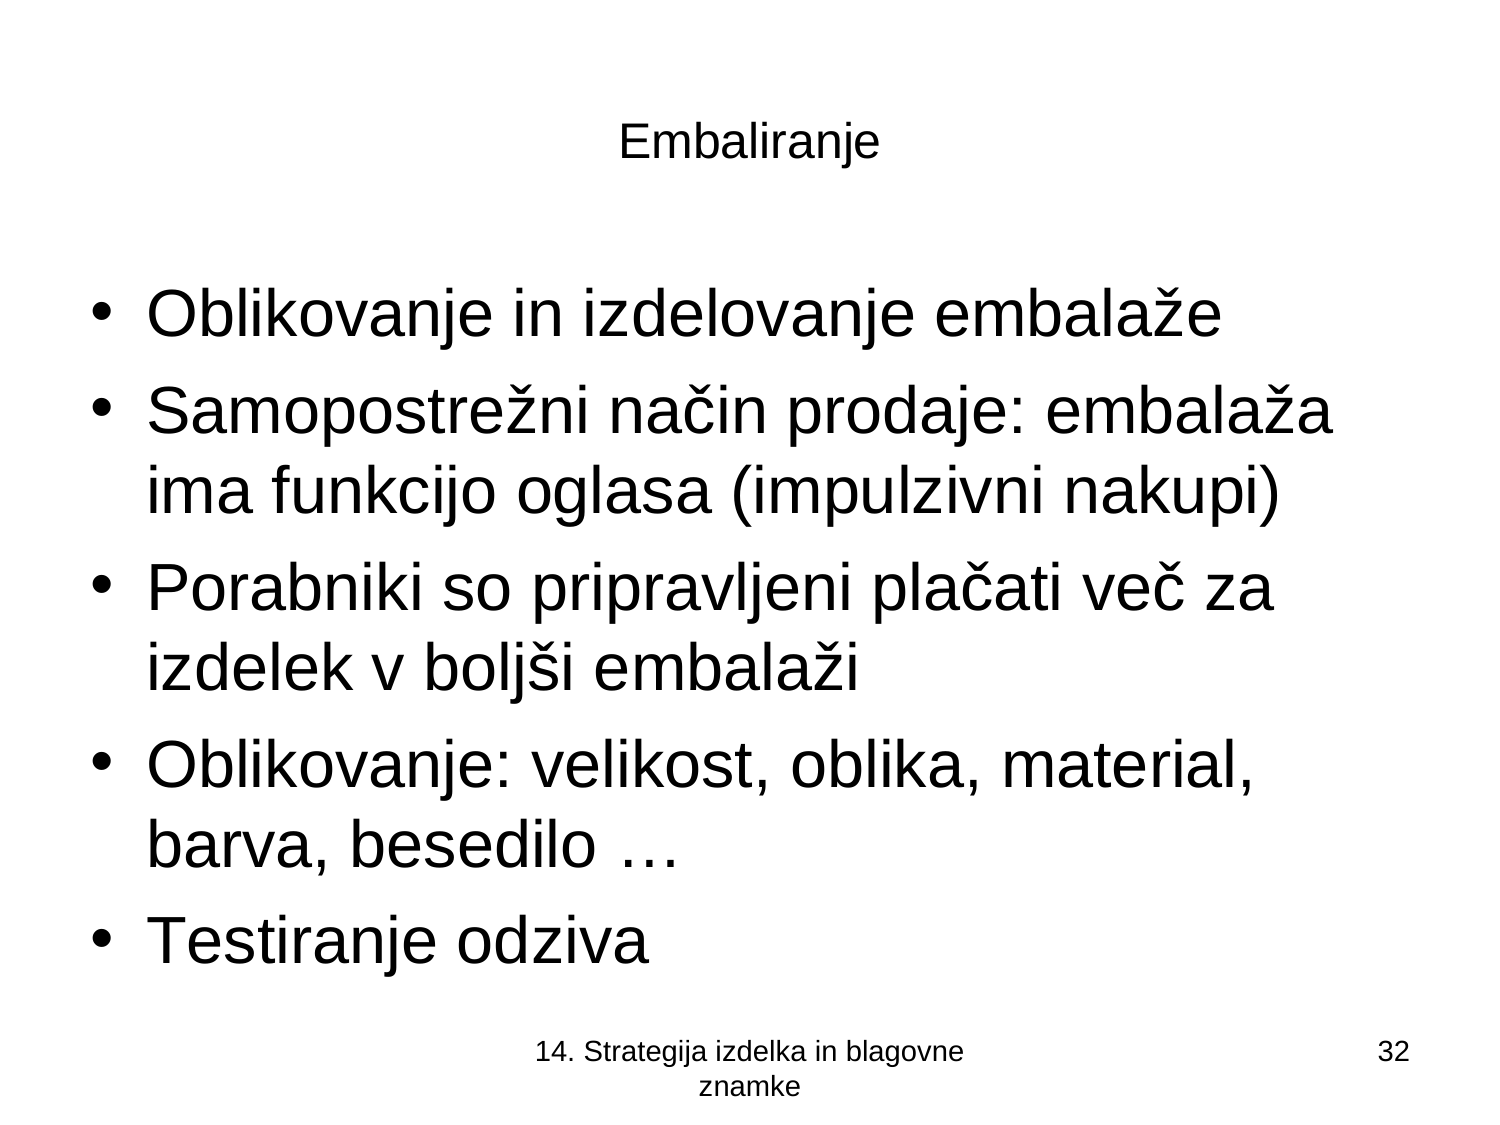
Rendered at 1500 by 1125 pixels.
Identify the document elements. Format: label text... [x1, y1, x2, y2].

title Embaliranje [75, 45, 1426, 233]
text_box <number> [1074, 1024, 1426, 1103]
text_box 14. Strategija izdelka in blagovne znamke [512, 1024, 988, 1103]
list Oblikovanje in izdelovanje embalaže Samopostrežni način prodaje: embalaža ima funkcijo oglasa (impulzivni nakupi) Porabniki so pripravljeni plačati več za izdelek v boljši embalaži Oblikovanje: velikost, oblika, material, barva, besedilo … Testiranje odziva [75, 262, 1426, 1006]
